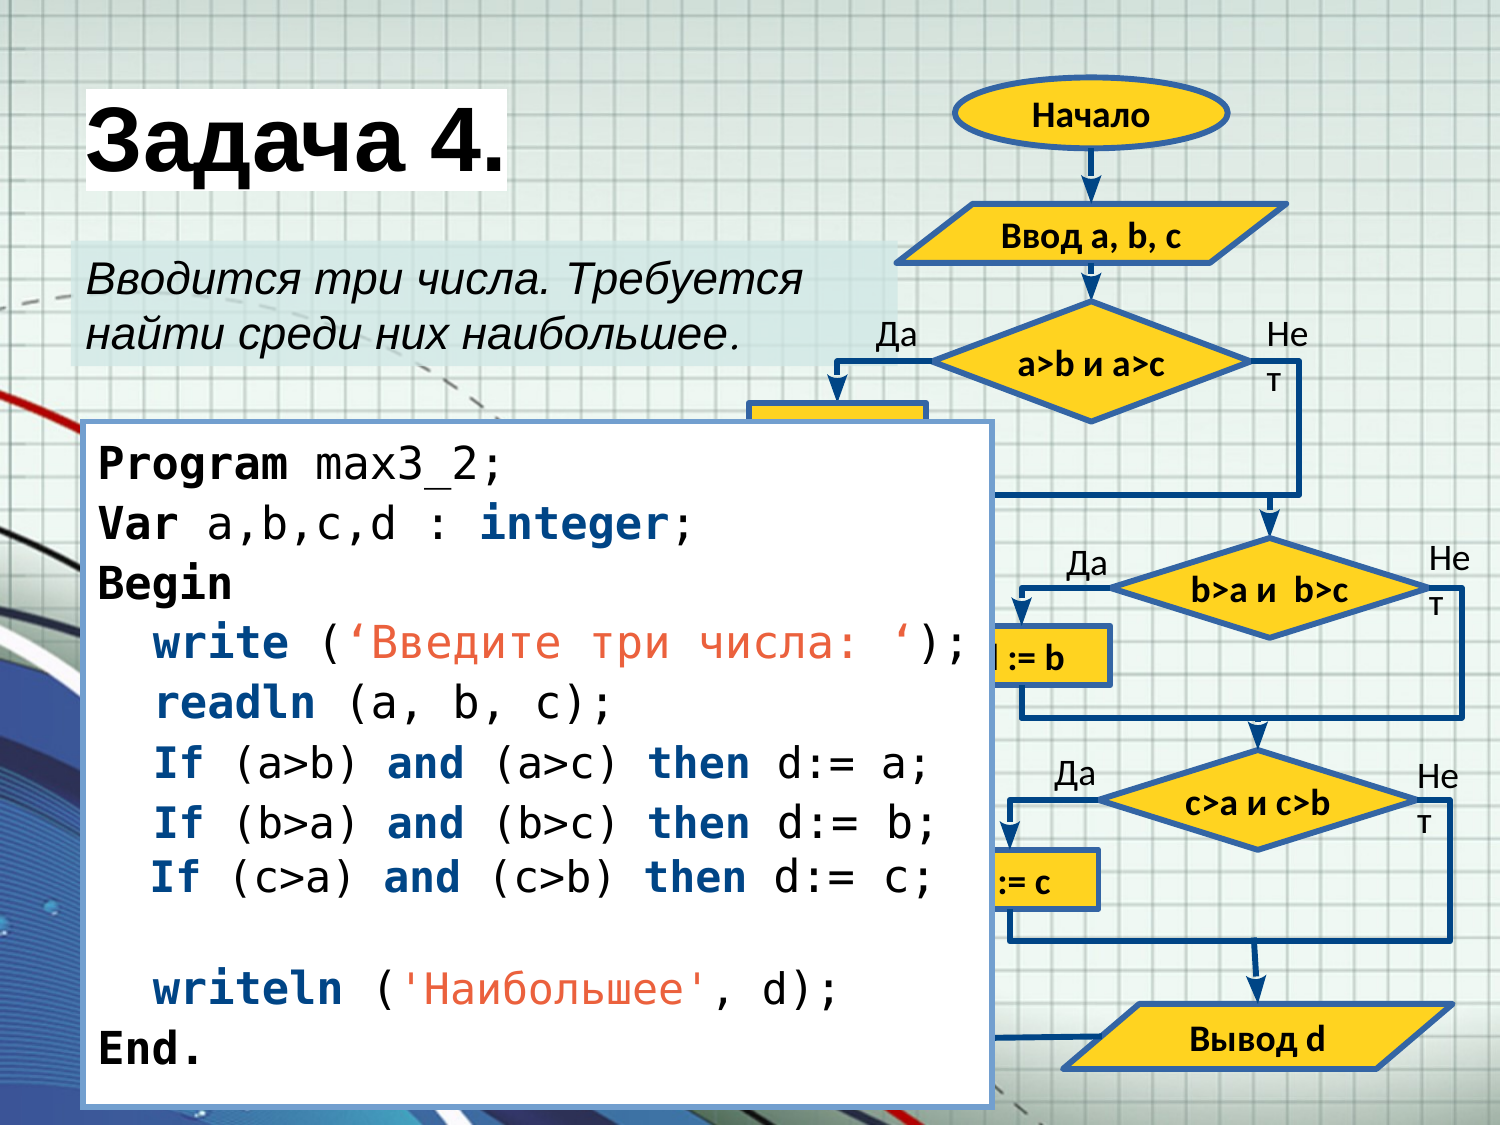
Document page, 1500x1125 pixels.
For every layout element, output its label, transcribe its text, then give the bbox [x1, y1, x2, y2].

text_box b>a и b>c [1110, 537, 1429, 638]
text_box Да [1051, 530, 1134, 587]
text_box с>a и c>b [1098, 750, 1405, 850]
text_box a>b и a>c [932, 301, 1251, 422]
text_box Да [1039, 740, 1123, 800]
text_box Нет [1251, 301, 1338, 361]
text_box Вводится три числа. Требуется найти среди них наибольшее [70, 240, 898, 367]
text_box Program max3_2; Var a,b,c,d : integer; Begin write (‘Введите три числа: ‘); readln (a, b, c); If (a>b) and (a>c) then d:= a; If (b>a) and (b>c) then d:= b; If (c>a) and (c>b) then d:= c; writeln ('Наибольшее', d); End. [82, 421, 993, 1107]
text_box Начало [954, 77, 1228, 149]
text_box d := b [993, 625, 1111, 686]
text_box Нет [1414, 525, 1500, 586]
title Задача 4. [70, 59, 1397, 225]
text_box Вывод d [1062, 1003, 1453, 1069]
picture [993, 686, 1444, 935]
text_box Да [860, 301, 944, 361]
text_box d := a [748, 402, 926, 421]
picture [0, 0, 1500, 1125]
text_box d := c [993, 849, 1099, 909]
text_box Ввод a, b, c [896, 203, 1287, 263]
text_box Нет [1402, 743, 1489, 804]
